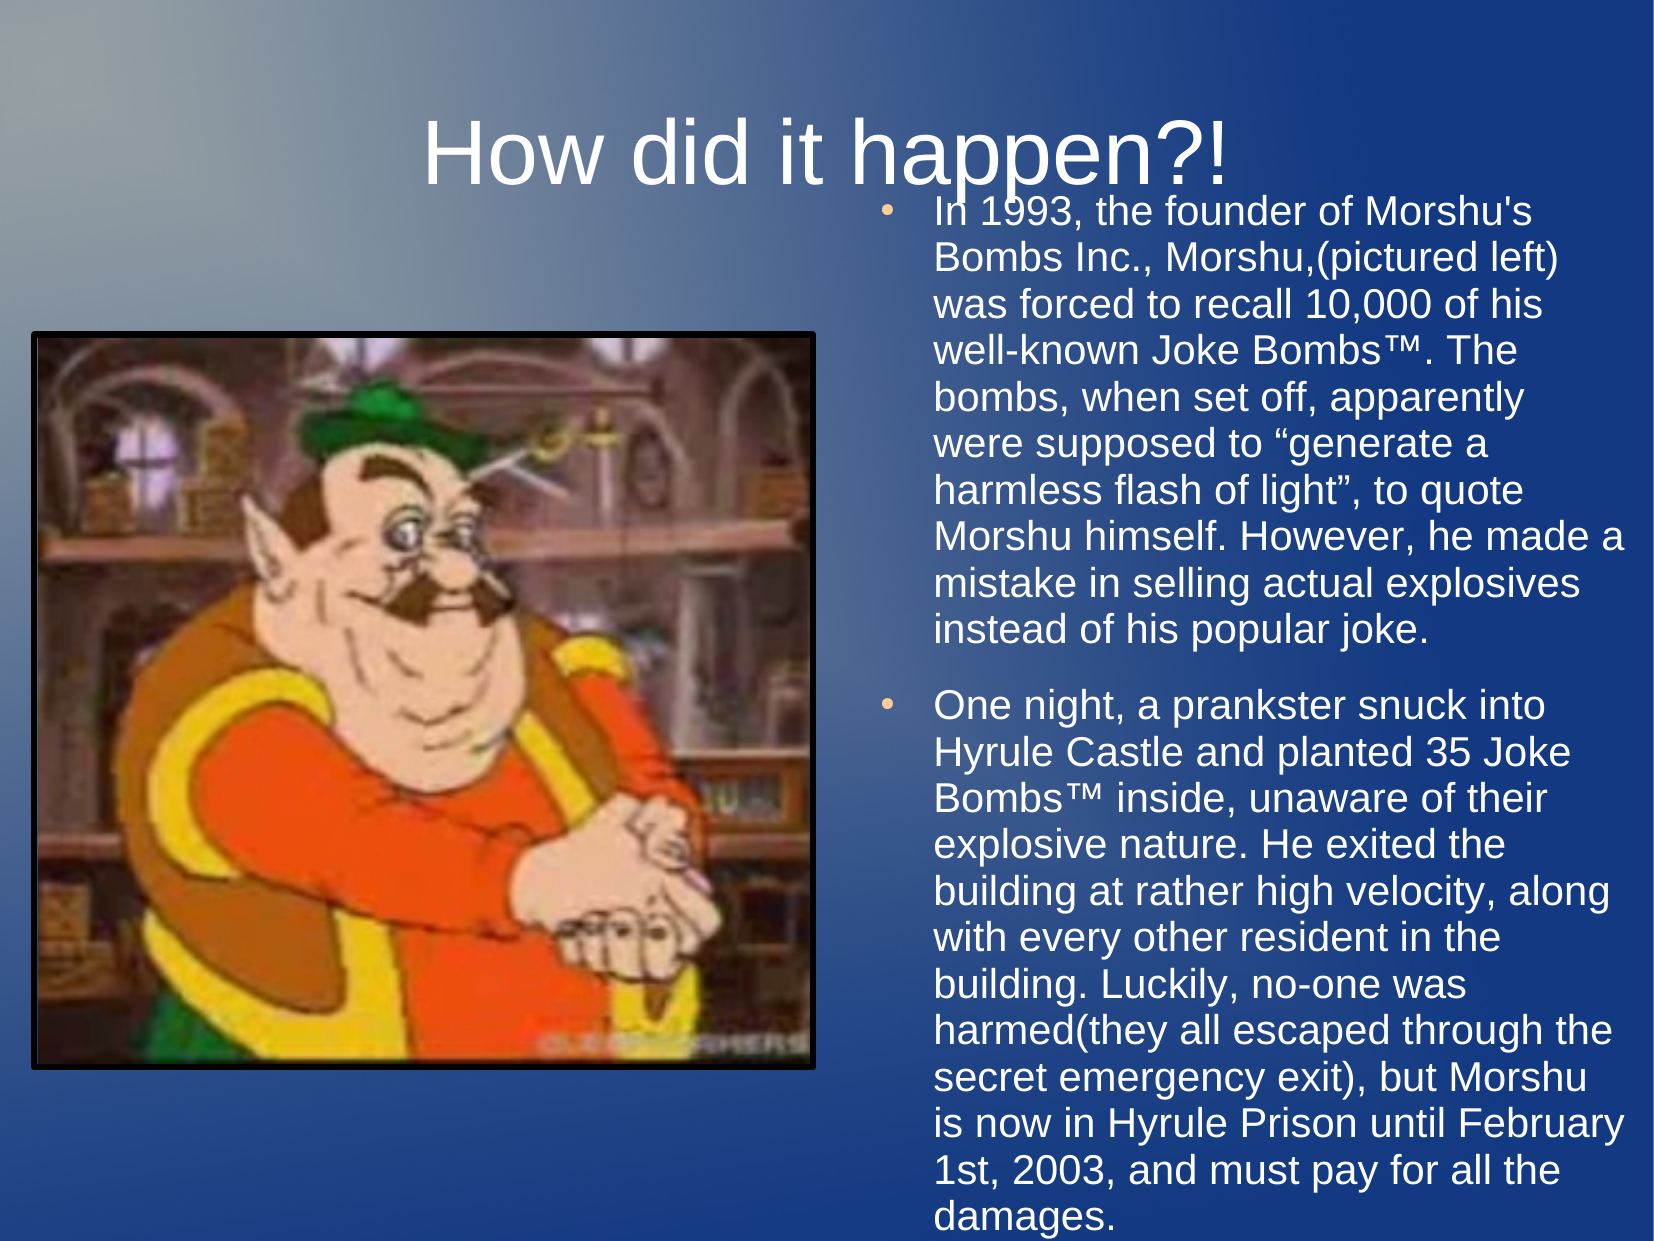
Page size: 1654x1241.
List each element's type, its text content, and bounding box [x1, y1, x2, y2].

picture [0, 0, 1654, 1241]
title How did it happen?! [82, 49, 1571, 257]
list In 1993, the founder of Morshu's Bombs Inc., Morshu,(pictured left) was forced to recall 10,000 of his well-known Joke Bombs™. The bombs, when set off, apparently were supposed to “generate a harmless flash of light”, to quote Morshu himself. However, he made a mistake in selling actual explosives instead of his popular joke. One night, a prankster snuck into Hyrule Castle and planted 35 Joke Bombs™ inside, unaware of their explosive nature. He exited the building at rather high velocity, along with every other resident in the building. Luckily, no-one was harmed(they all escaped through the secret emergency exit), but Morshu is now in Hyrule Prison until February 1st, 2003, and must pay for all the damages. [862, 187, 1627, 1241]
